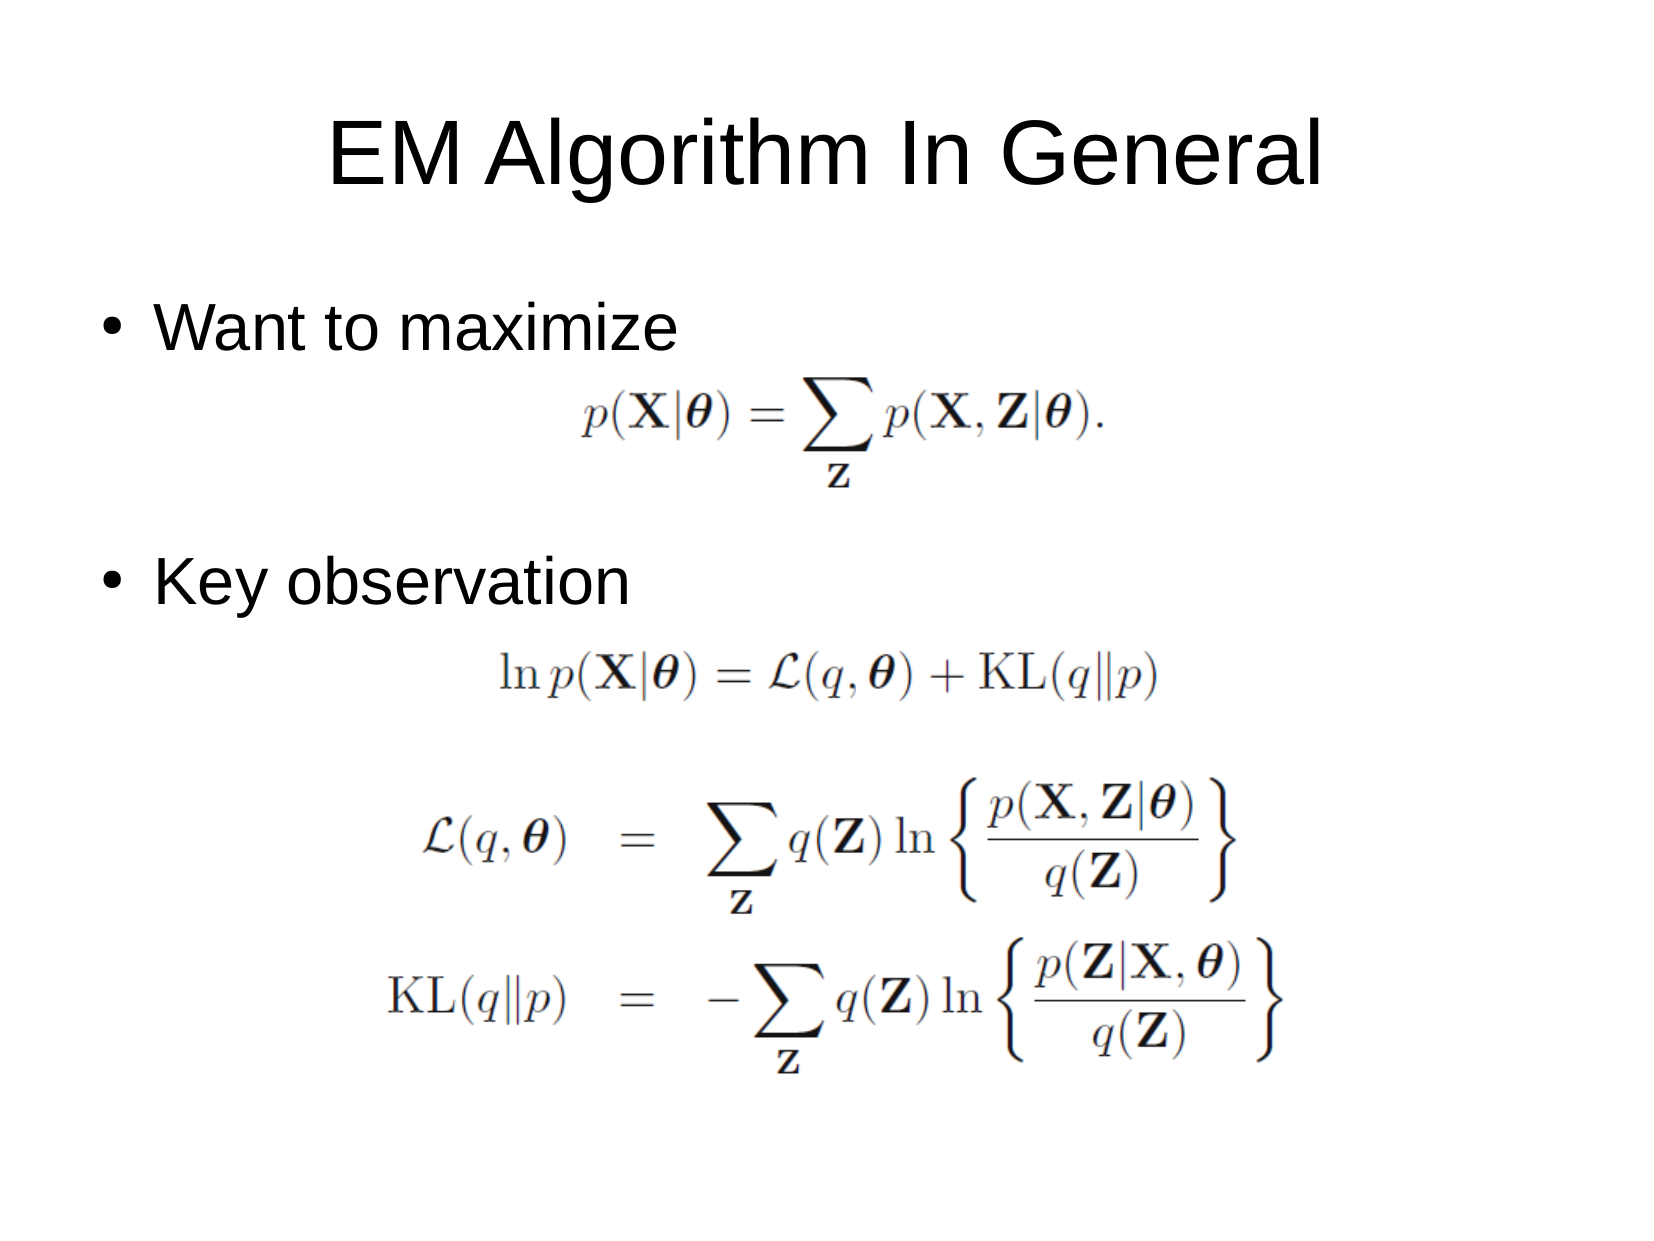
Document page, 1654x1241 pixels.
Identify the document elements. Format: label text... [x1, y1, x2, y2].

picture [485, 617, 1205, 731]
picture [375, 770, 1288, 1080]
list Want to maximize Key observation [82, 290, 1571, 1109]
picture [555, 354, 1115, 505]
title EM Algorithm In General [82, 49, 1571, 257]
